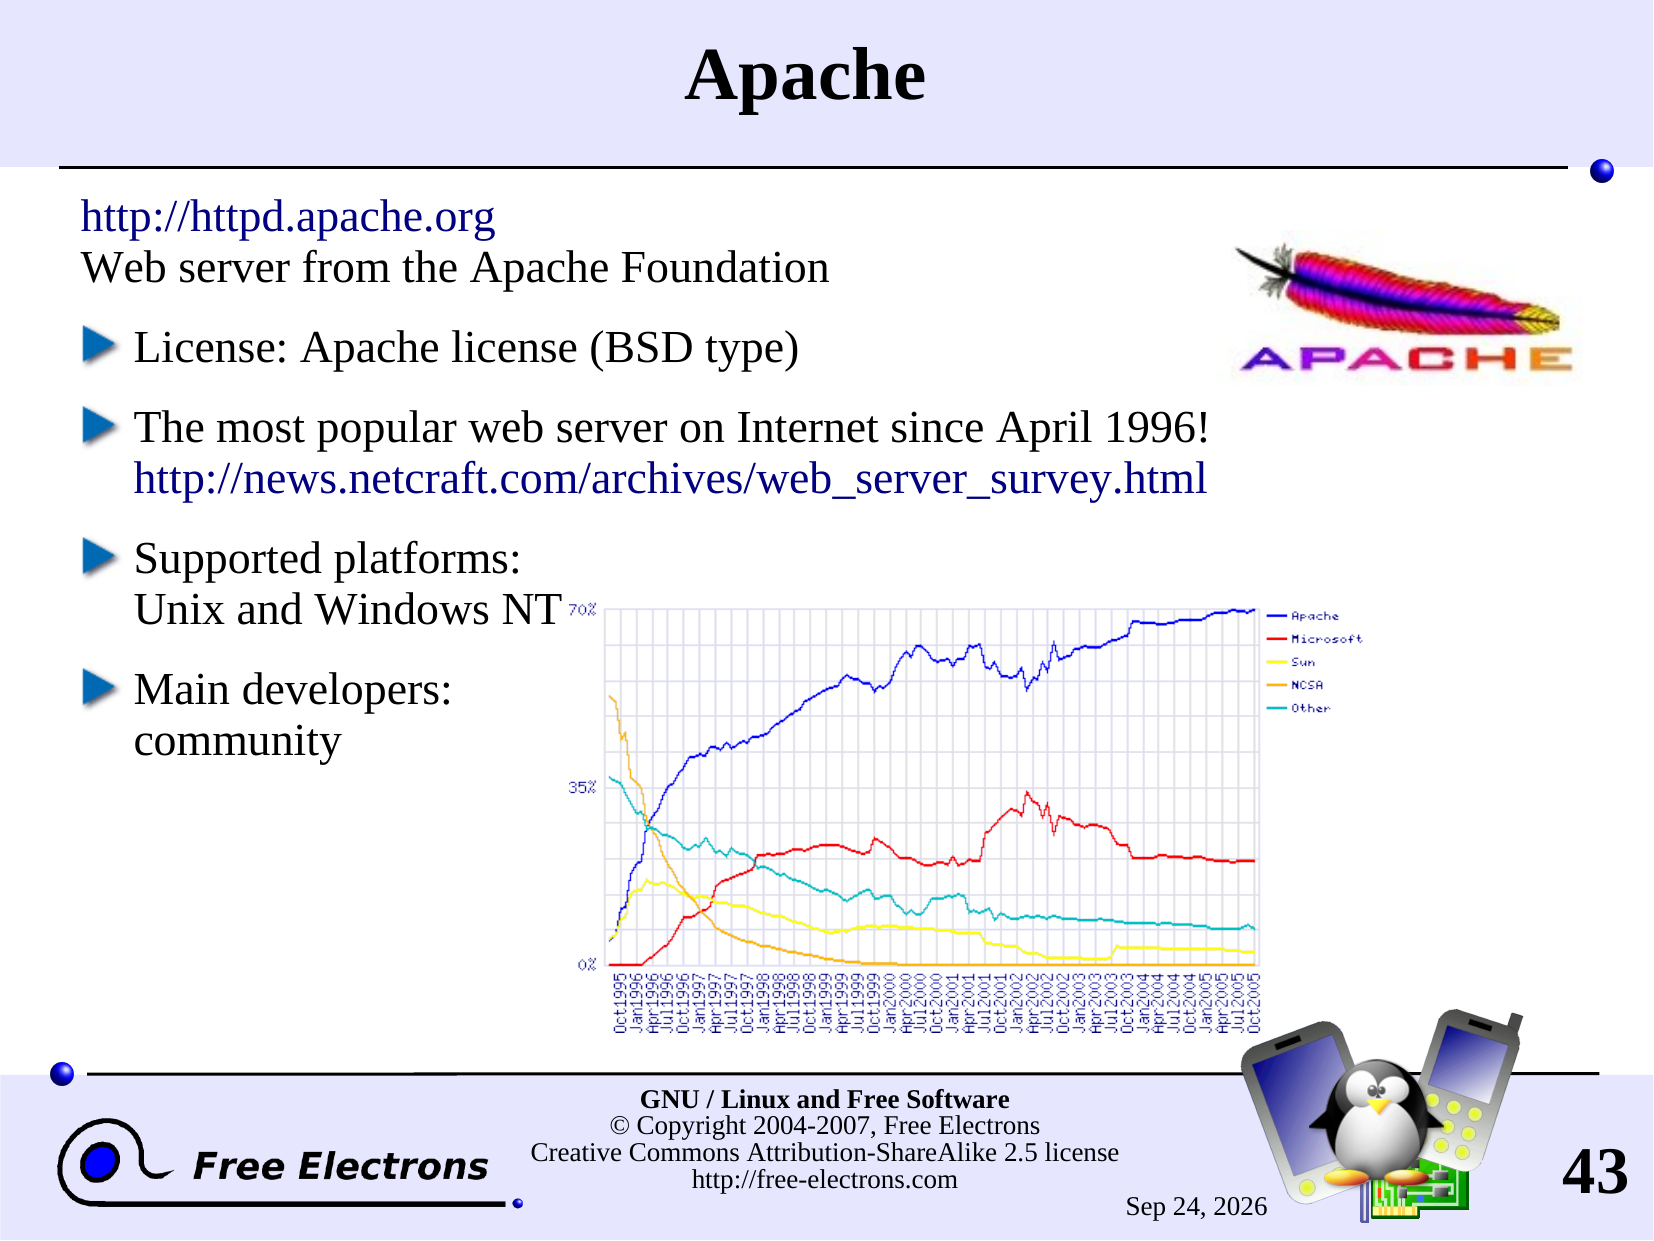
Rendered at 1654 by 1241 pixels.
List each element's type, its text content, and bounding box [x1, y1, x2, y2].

title Apache [60, 25, 1551, 124]
picture [50, 1107, 527, 1216]
list http://httpd.apache.org Web server from the Apache Foundation License: Apache license (BSD type) The most popular web server on Internet since April 1996! http://news.netcraft.com/archives/web_server_survey.html Supported platforms: Unix and Windows NT Main developers: community [62, 190, 1475, 809]
picture [569, 600, 1538, 1241]
picture [1215, 230, 1585, 386]
